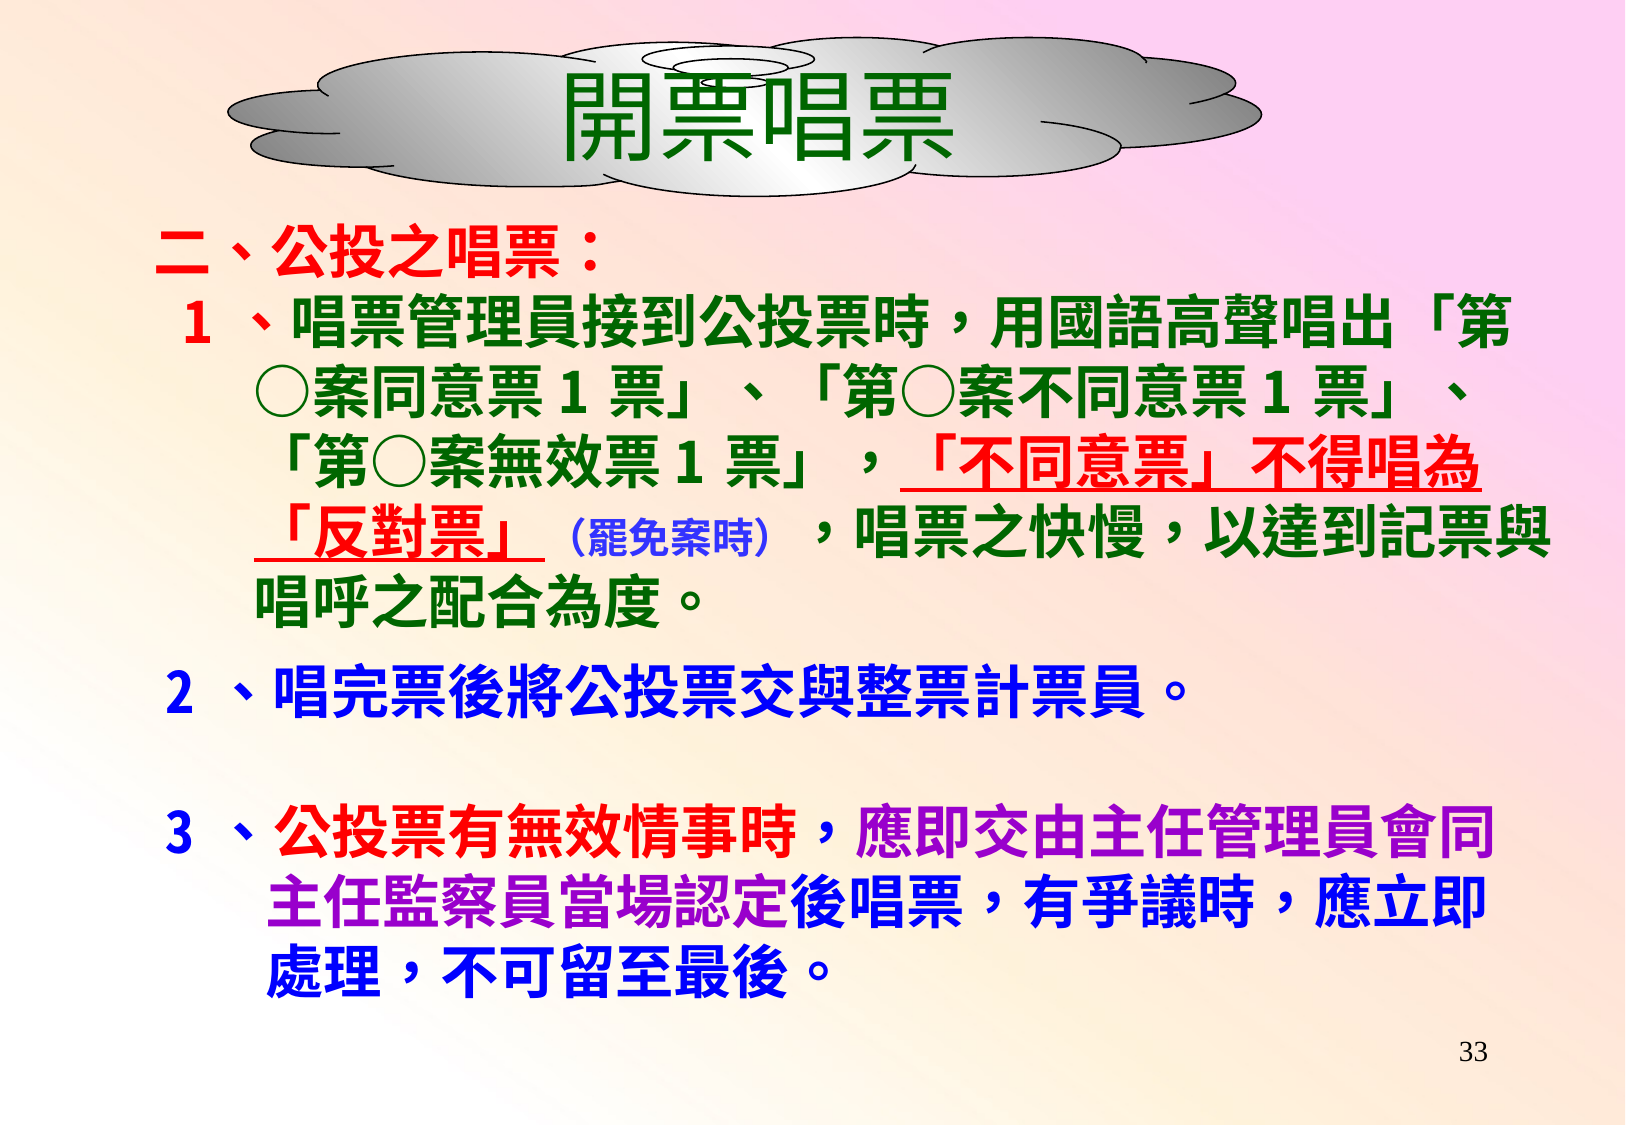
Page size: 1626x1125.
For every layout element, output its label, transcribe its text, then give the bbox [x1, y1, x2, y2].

picture [0, 0, 1626, 1125]
text_box 二、公投之唱票： 1、唱票管理員接到公投票時，用國語高聲唱出「第○案同意票1票」、「第○案不同意票1票」、「第○案無效票1票」，「不同意票」不得唱為「反對票」（罷免案時），唱票之快慢，以達到記票與唱呼之配合為度。 [139, 207, 1569, 644]
text_box 開票唱票 [227, 37, 1262, 197]
text_box 2、唱完票後將公投票交與整票計票員。 3、公投票有無效情事時，應即交由主任管理員會同主任監察員當場認定後唱票，有爭議時，應立即處理，不可留至最後。 [151, 647, 1522, 1013]
text_box 33 [1164, 1025, 1504, 1101]
